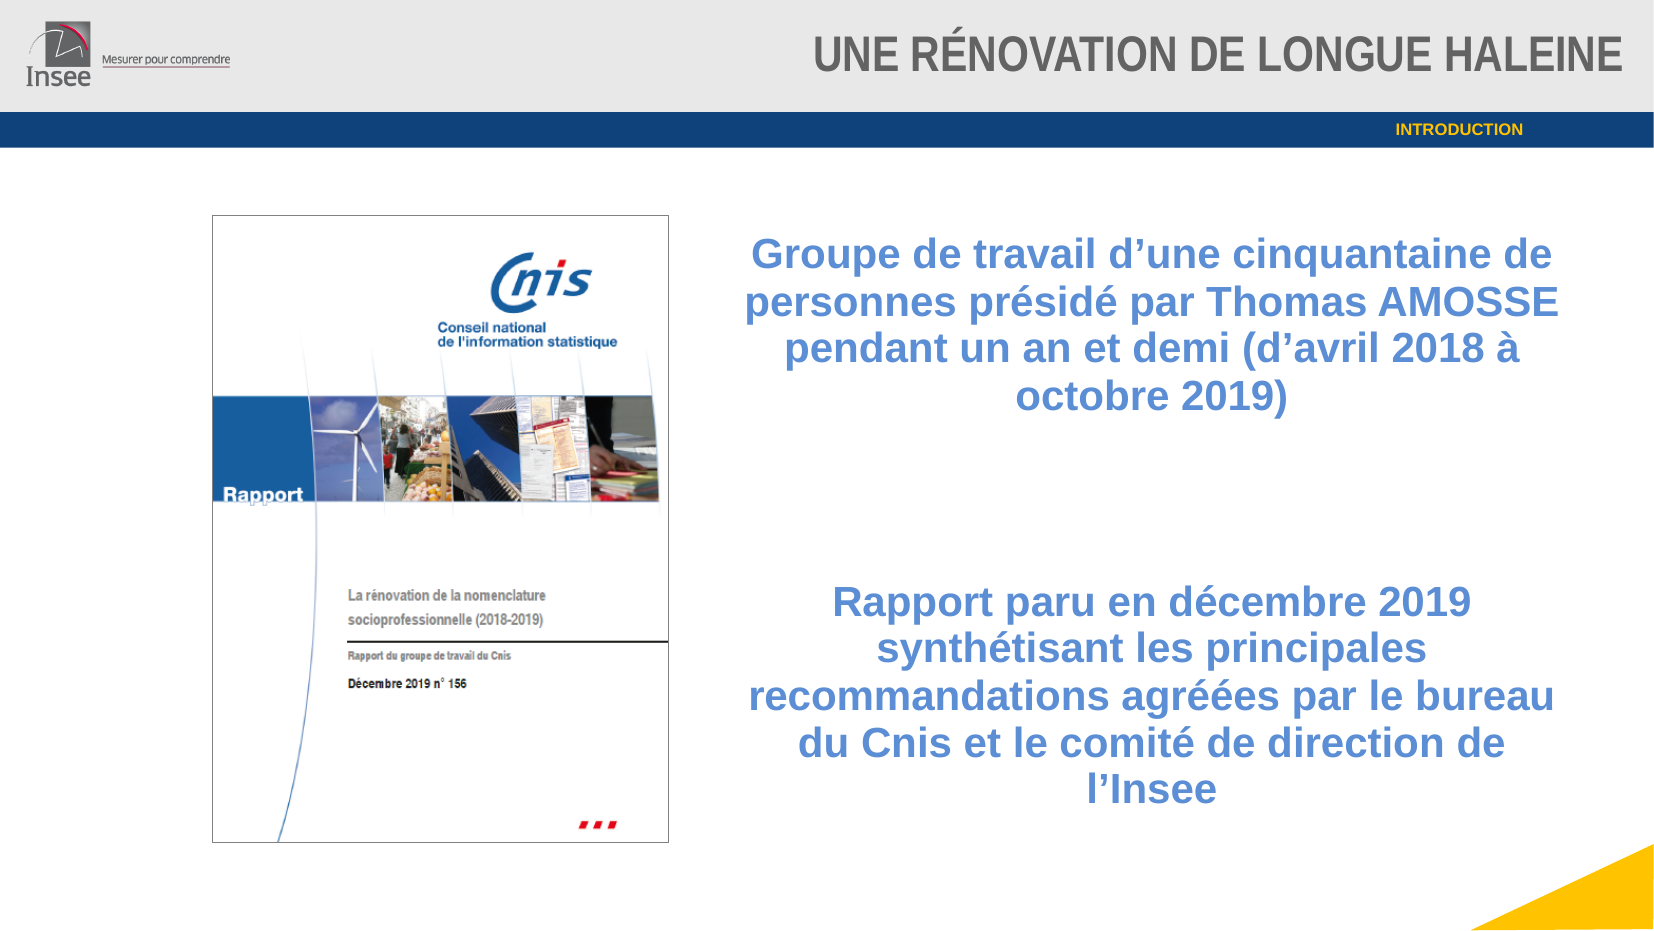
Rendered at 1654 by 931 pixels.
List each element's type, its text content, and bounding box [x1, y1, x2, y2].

list Groupe de travail d’une cinquantaine de personnes présidé par Thomas AMOSSE pendant un an et demi (d’avril 2018 à octobre 2019) Rapport paru en décembre 2019 synthétisant les principales recommandations agréées par le bureau du Cnis et le comité de direction de l’Insee [602, 153, 1571, 815]
picture [23, 0, 230, 89]
picture [212, 215, 669, 842]
title Une rénovation de longue haleine [265, 0, 1625, 107]
